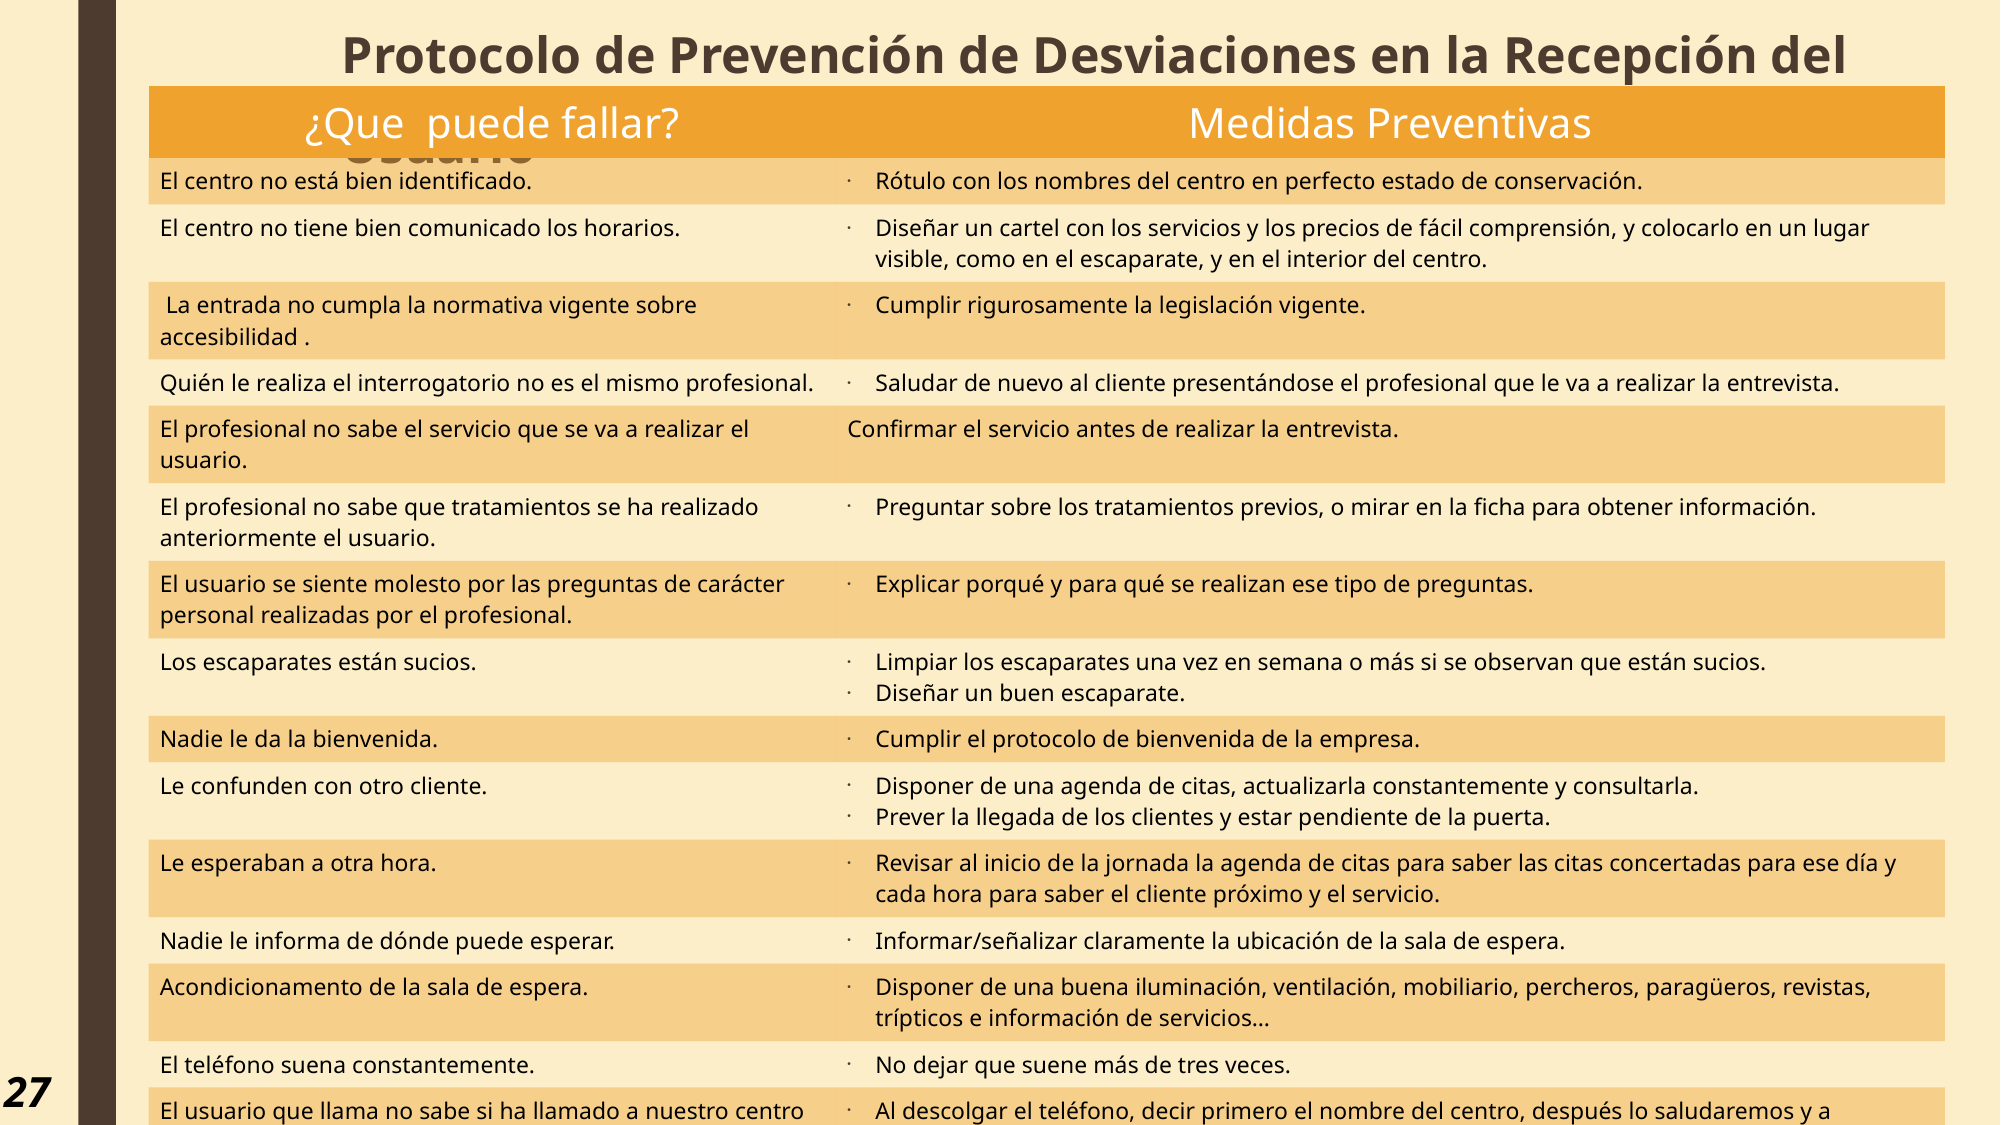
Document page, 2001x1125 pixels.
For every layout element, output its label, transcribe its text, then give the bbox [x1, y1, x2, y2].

table_cell Al descolgar el teléfono, decir primero el nombre del centro, después lo saludaremos y a continuación nos presentaremos. [836, 1087, 1945, 1125]
table_cell Cumplir el protocolo de bienvenida de la empresa. [836, 716, 1945, 762]
table_cell El teléfono suena constantemente. [149, 1041, 836, 1087]
table_cell Diseñar un cartel con los servicios y los precios de fácil comprensión, y colocarlo en un lugar visible, como en el escaparate, y en el interior del centro. [836, 204, 1945, 282]
table_cell Le confunden con otro cliente. [149, 762, 836, 840]
table_cell La entrada no cumpla la normativa vigente sobre accesibilidad . [149, 282, 836, 359]
table_cell Le esperaban a otra hora. [149, 840, 836, 917]
table_cell Saludar de nuevo al cliente presentándose el profesional que le va a realizar la entrevista. [836, 359, 1945, 406]
title Protocolo de Prevención de Desviaciones en la Recepción del Usuario [326, 0, 1966, 86]
table_cell Revisar al inicio de la jornada la agenda de citas para saber las citas concertadas para ese día y cada hora para saber el cliente próximo y el servicio. [836, 840, 1945, 917]
table_cell Nadie le informa de dónde puede esperar. [149, 917, 836, 964]
table_cell El usuario se siente molesto por las preguntas de carácter personal realizadas por el profesional. [149, 561, 836, 638]
table_cell El centro no tiene bien comunicado los horarios. [149, 204, 836, 282]
table_cell Nadie le da la bienvenida. [149, 716, 836, 762]
table_header Medidas Preventivas [836, 86, 1945, 158]
table_cell No dejar que suene más de tres veces. [836, 1041, 1945, 1087]
table_cell Limpiar los escaparates una vez en semana o más si se observan que están sucios. Diseñar un buen escaparate. [836, 638, 1945, 716]
table_cell Quién le realiza el interrogatorio no es el mismo profesional. [149, 359, 836, 406]
table_cell Preguntar sobre los tratamientos previos, o mirar en la ficha para obtener información. [836, 483, 1945, 561]
table_cell Los escaparates están sucios. [149, 638, 836, 716]
table_cell Confirmar el servicio antes de realizar la entrevista. [836, 406, 1945, 483]
table_cell El profesional no sabe que tratamientos se ha realizado anteriormente el usuario. [149, 483, 836, 561]
table_cell Disponer de una buena iluminación, ventilación, mobiliario, percheros, paragüeros, revistas, trípticos e información de servicios… [836, 964, 1945, 1041]
table_cell Acondicionamento de la sala de espera. [149, 964, 836, 1041]
table_cell Rótulo con los nombres del centro en perfecto estado de conservación. [836, 158, 1945, 204]
table_cell Disponer de una agenda de citas, actualizarla constantemente y consultarla. Prever la llegada de los clientes y estar pendiente de la puerta. [836, 762, 1945, 840]
table_cell Explicar porqué y para qué se realizan ese tipo de preguntas. [836, 561, 1945, 638]
table_header ¿Que puede fallar? [149, 86, 836, 158]
table_cell El centro no está bien identificado. [149, 158, 836, 204]
table_cell Informar/señalizar claramente la ubicación de la sala de espera. [836, 917, 1945, 964]
table_cell Cumplir rigurosamente la legislación vigente. [836, 282, 1945, 359]
table_cell El usuario que llama no sabe si ha llamado a nuestro centro o no. [149, 1087, 836, 1125]
slide_number 27 [0, 1058, 79, 1125]
table_cell El profesional no sabe el servicio que se va a realizar el usuario. [149, 406, 836, 483]
